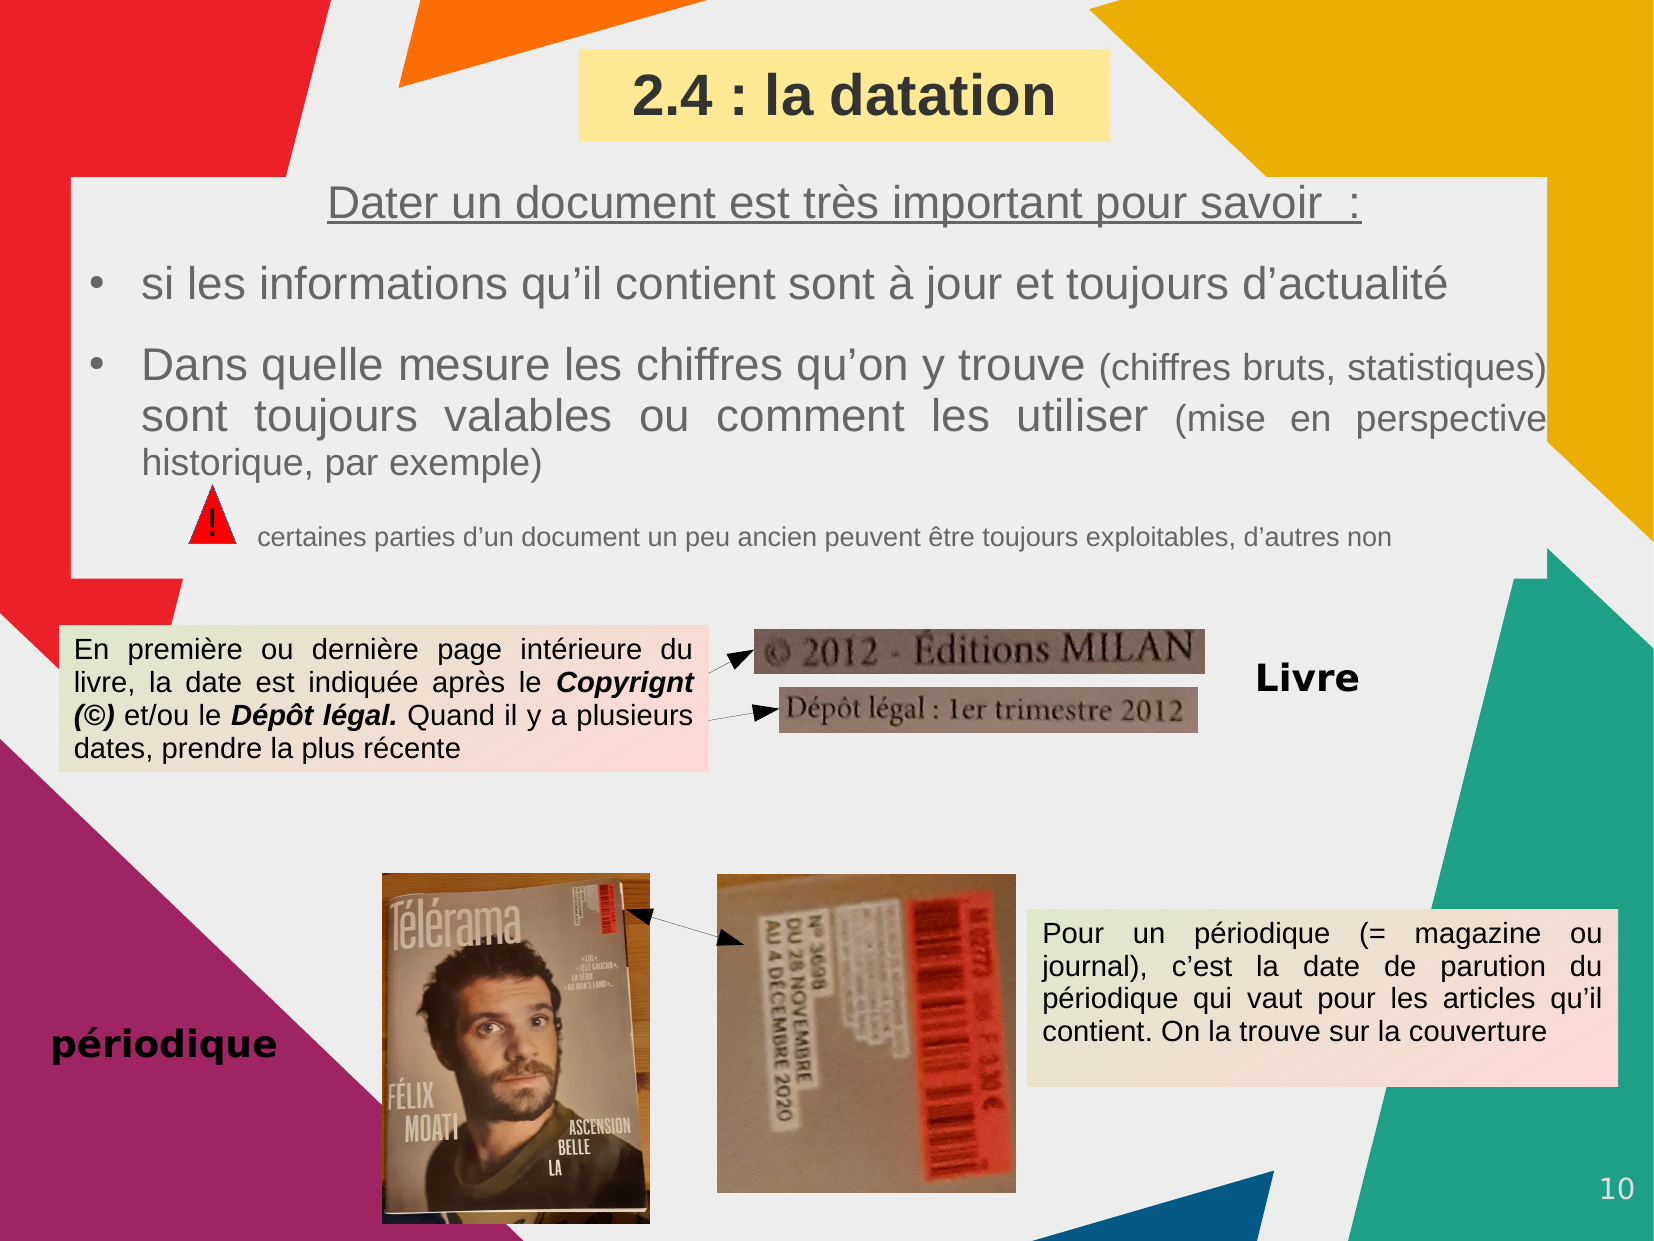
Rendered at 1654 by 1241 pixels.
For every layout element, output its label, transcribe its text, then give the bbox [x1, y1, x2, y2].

title 2.4 : la datation [578, 49, 1111, 142]
text_box Pour un périodique (= magazine ou journal), c’est la date de parution du périodique qui vaut pour les articles qu’il contient. On la trouve sur la couverture [1027, 909, 1619, 1087]
picture [754, 629, 1205, 674]
picture [717, 874, 1016, 1193]
picture [779, 687, 1198, 733]
text_box En première ou dernière page intérieure du livre, la date est indiquée après le Copyrignt (©) et/ou le Dépôt légal. Quand il y a plusieurs dates, prendre la plus récente [59, 625, 709, 772]
text_box Livre [1240, 649, 1406, 708]
text_box périodique [35, 1015, 355, 1075]
text_box ! [188, 484, 237, 544]
picture [382, 873, 650, 1224]
list Dater un document est très important pour savoir : si les informations qu’il contient sont à jour et toujours d’actualité Dans quelle mesure les chiffres qu’on y trouve (chiffres bruts, statistiques) sont toujours valables ou comment les utiliser (mise en perspective historique, par exemple) certaines parties d’un document un peu ancien peuvent être toujours exploitables, d’autres non [70, 177, 1548, 579]
